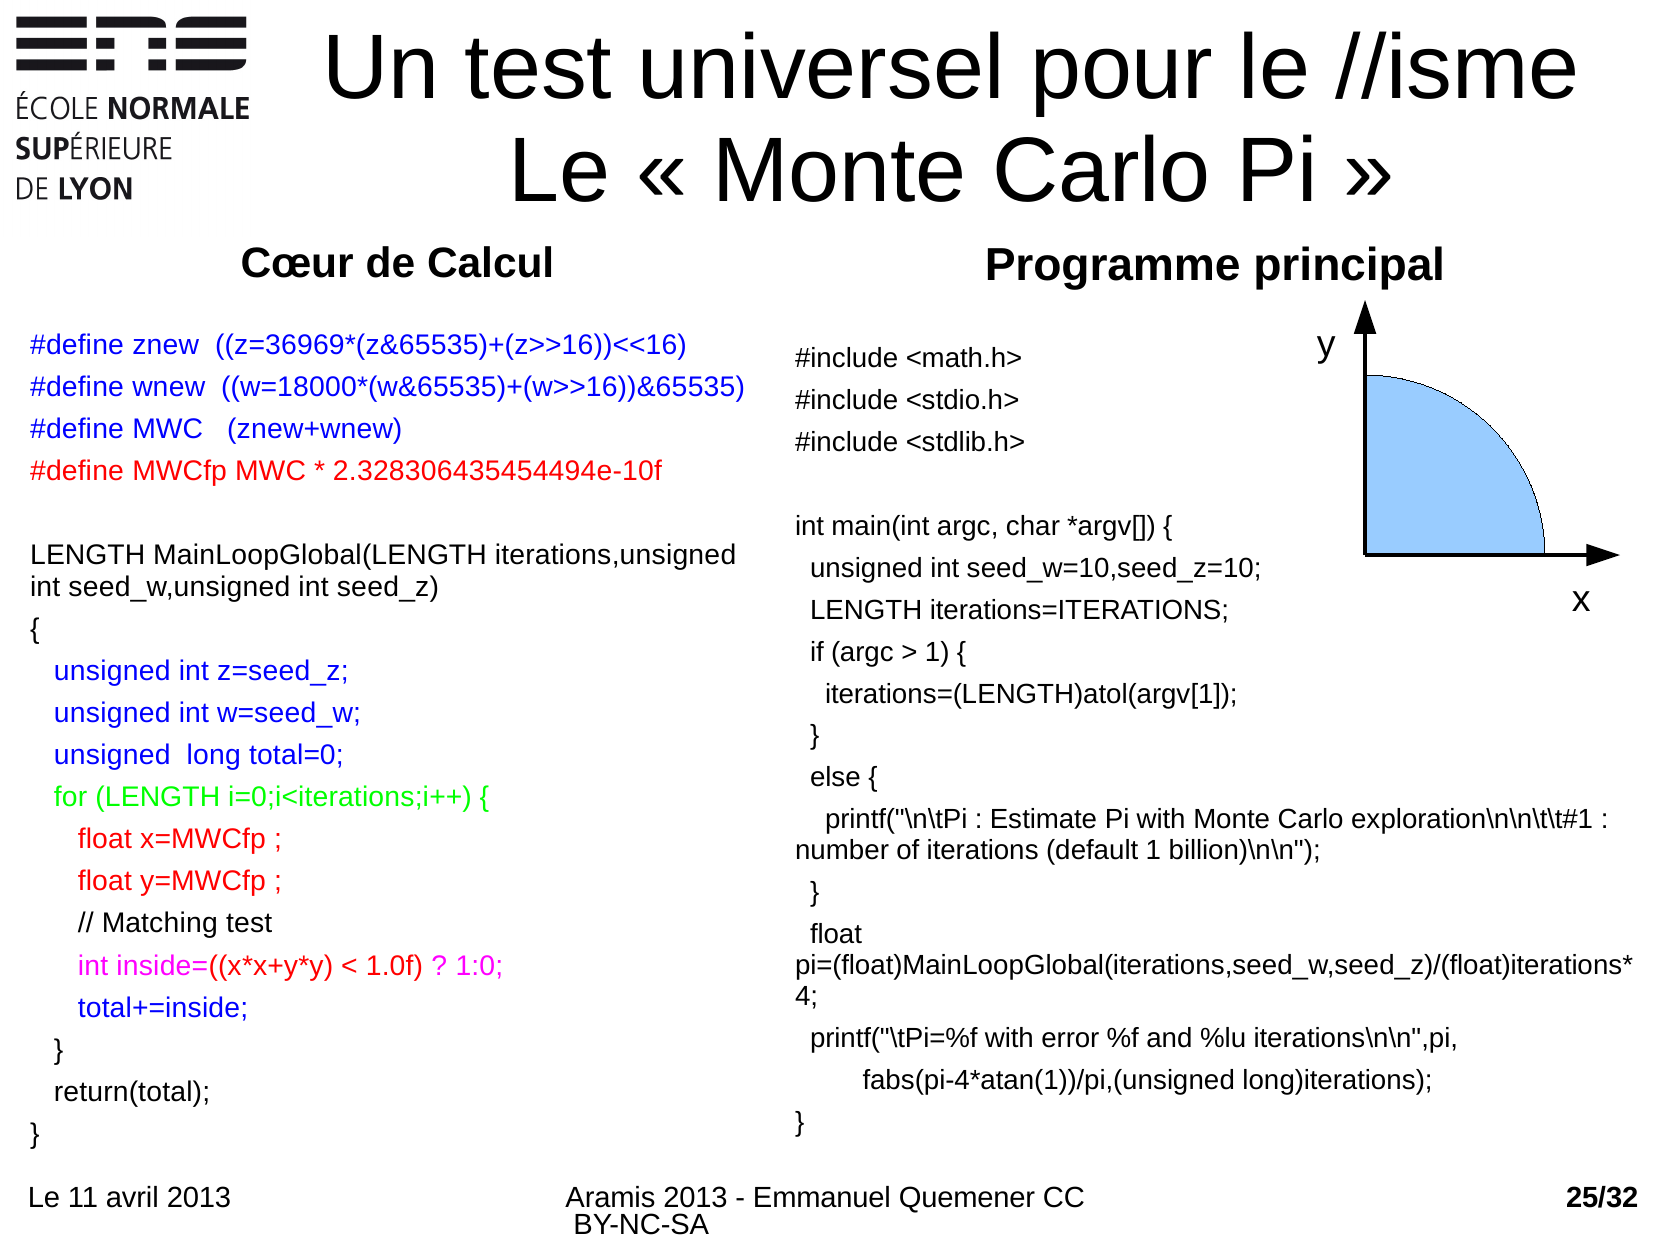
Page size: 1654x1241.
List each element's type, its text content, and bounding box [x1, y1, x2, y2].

text_box [1367, 375, 1545, 553]
picture [0, 0, 250, 237]
title Un test universel pour le //isme Le « Monte Carlo Pi » [250, 0, 1654, 237]
list Cœur de Calcul #define znew ((z=36969*(z&65535)+(z>>16))<<16) #define wnew ((w=18000*(w&65535)+(w>>16))&65535) #define MWC (znew+wnew) #define MWCfp MWC * 2.328306435454494e-10f LENGTH MainLoopGlobal(LENGTH iterations,unsigned int seed_w,unsigned int seed_z) { unsigned int z=seed_z; unsigned int w=seed_w; unsigned long total=0; for (LENGTH i=0;i<iterations;i++) { float x=MWCfp ; float y=MWCfp ; // Matching test int inside=((x*x+y*y) < 1.0f) ? 1:0; total+=inside; } return(total); } [30, 238, 766, 1156]
text_box x [1557, 570, 1606, 627]
text_box y [1302, 315, 1351, 372]
list Programme principal #include <math.h> #include <stdio.h> #include <stdlib.h> int main(int argc, char *argv[]) { unsigned int seed_w=10,seed_z=10; LENGTH iterations=ITERATIONS; if (argc > 1) { iterations=(LENGTH)atol(argv[1]); } else { printf("\n\tPi : Estimate Pi with Monte Carlo exploration\n\n\t\t#1 : number of iterations (default 1 billion)\n\n"); } float pi=(float)MainLoopGlobal(iterations,seed_w,seed_z)/(float)iterations*4; printf("\tPi=%f with error %f and %lu iterations\n\n",pi, fabs(pi-4*atan(1))/pi,(unsigned long)iterations); } [795, 238, 1636, 1156]
